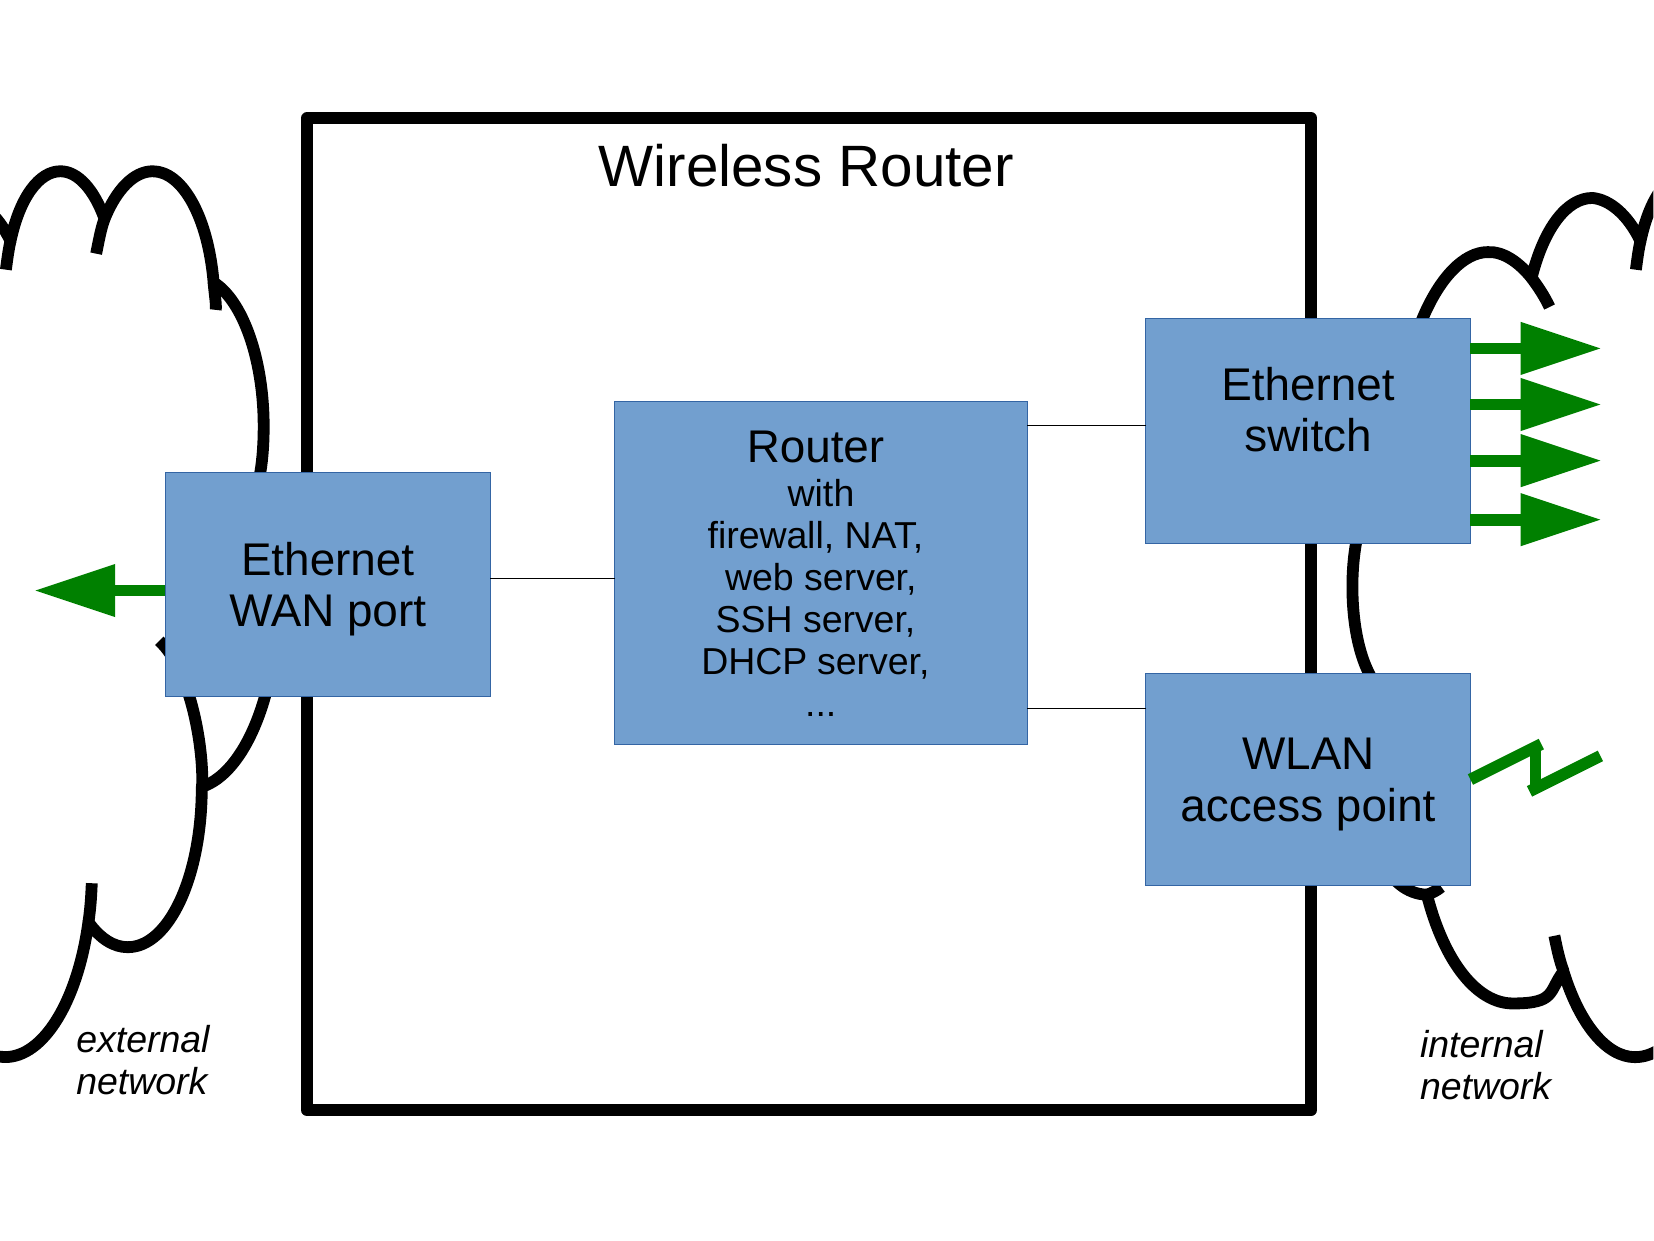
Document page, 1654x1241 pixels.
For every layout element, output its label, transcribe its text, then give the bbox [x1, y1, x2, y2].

text_box WLAN access point [1145, 673, 1471, 886]
text_box internal network [1405, 1015, 1567, 1115]
text_box Ethernet switch [1145, 318, 1471, 544]
text_box Wireless Router [583, 126, 1030, 207]
text_box Router with firewall, NAT, web server, SSH server, DHCP server, ... [614, 401, 1028, 745]
text_box Ethernet WAN port [165, 472, 491, 697]
text_box external network [61, 1011, 225, 1111]
